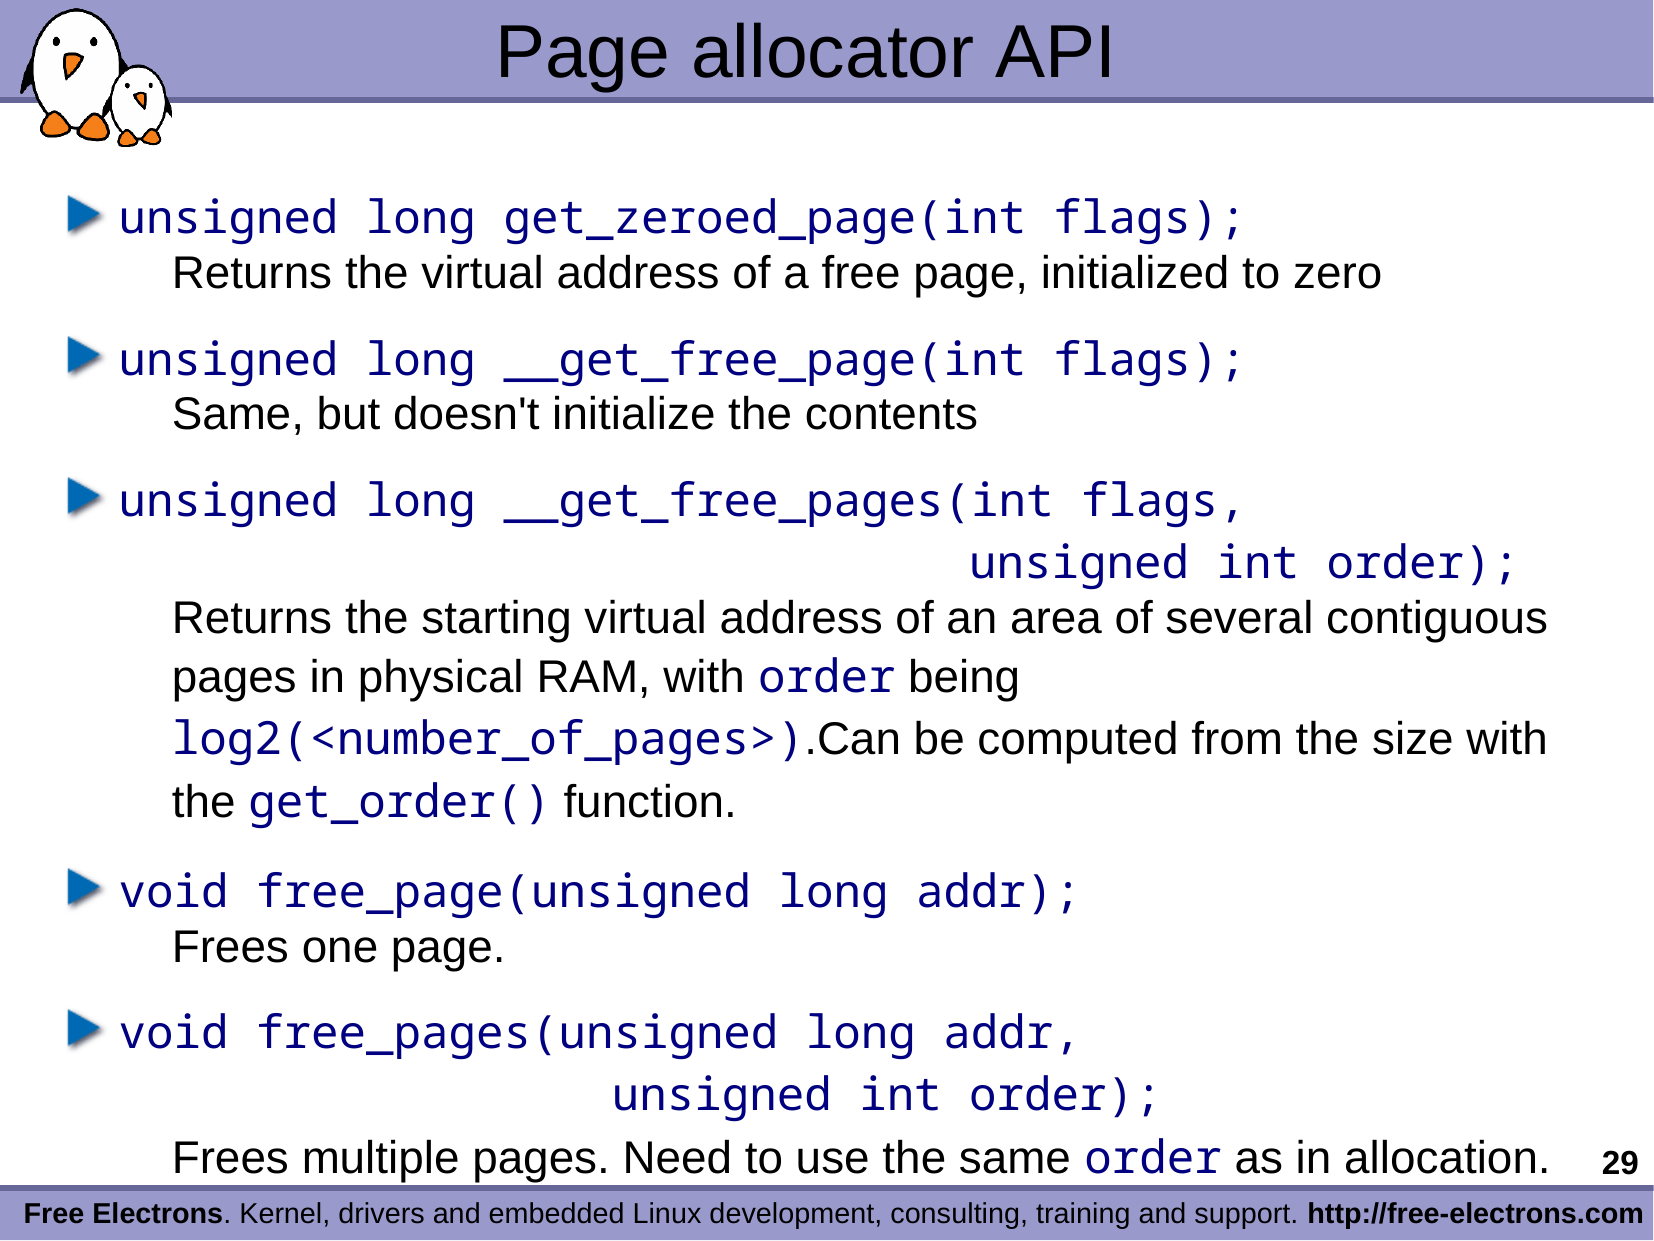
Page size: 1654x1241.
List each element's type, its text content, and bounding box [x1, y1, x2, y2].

title Page allocator API [60, 0, 1551, 104]
list unsigned long get_zeroed_page(int flags); Returns the virtual address of a free page, initialized to zero unsigned long __get_free_page(int flags); Same, but doesn't initialize the contents unsigned long __get_free_pages(int flags, unsigned int order); Returns the starting virtual address of an area of several contiguous pages in physical RAM, with order being log2(<number_of_pages>).Can be computed from the size with the get_order() function. void free_page(unsigned long addr); Frees one page. void free_pages(unsigned long addr, unsigned int order); Frees multiple pages. Need to use the same order as in allocation. [30, 184, 1623, 1125]
picture [20, 8, 172, 147]
